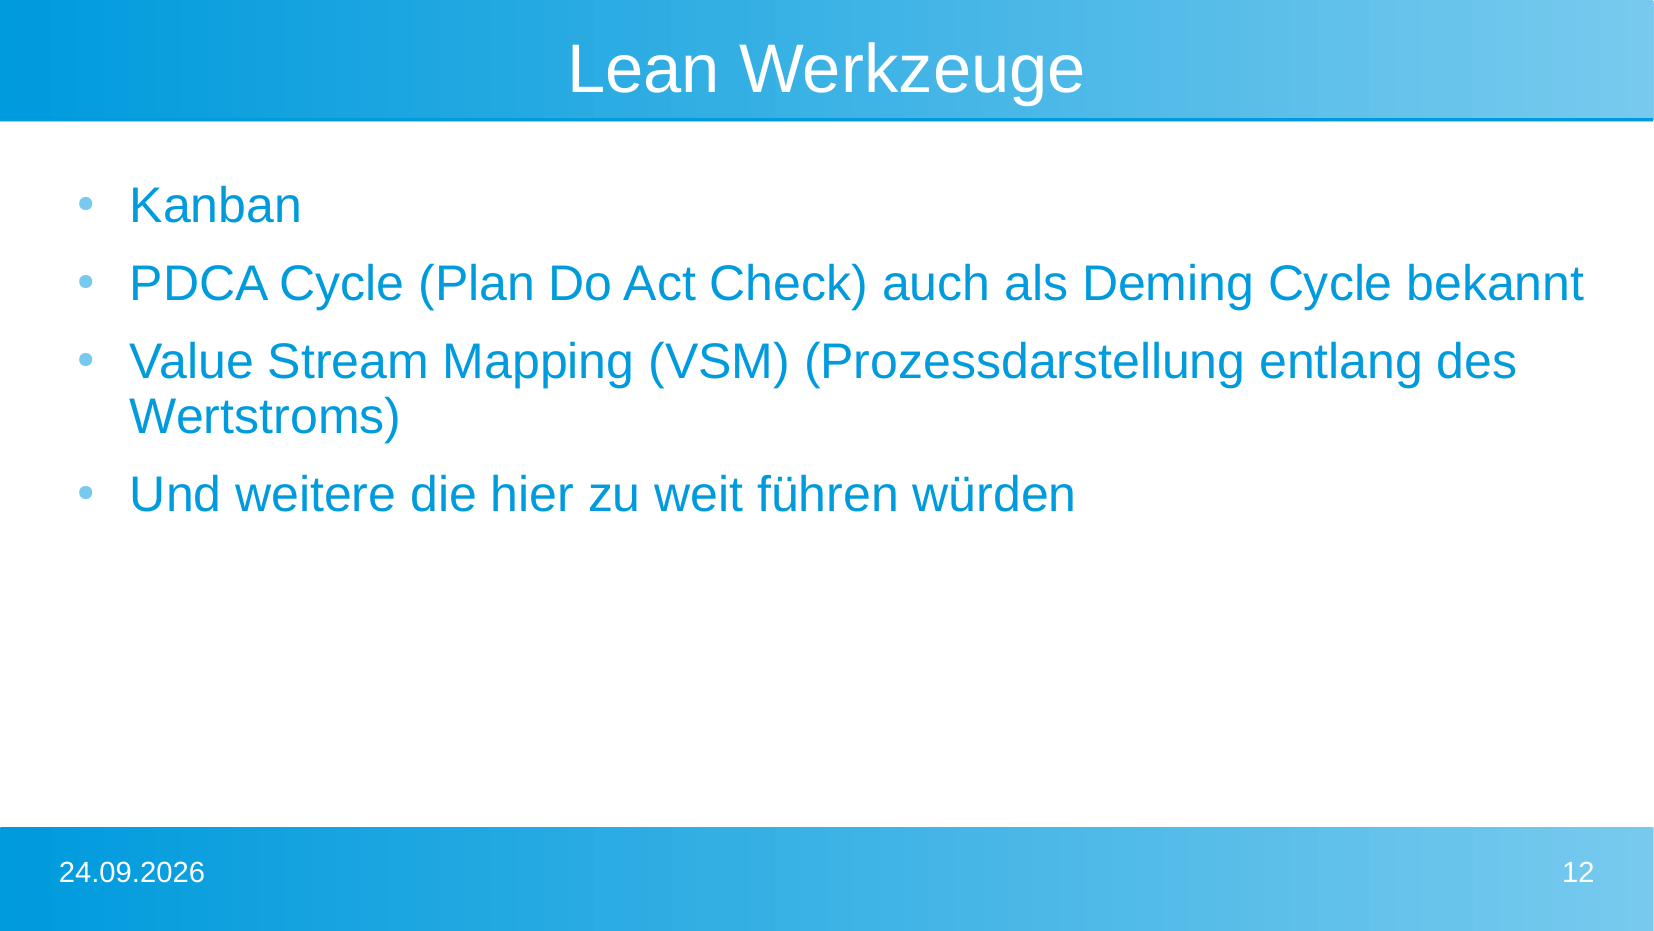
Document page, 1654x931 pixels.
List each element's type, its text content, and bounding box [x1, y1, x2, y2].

title Lean Werkzeuge [59, 29, 1595, 108]
list Kanban PDCA Cycle (Plan Do Act Check) auch als Deming Cycle bekannt Value Stream Mapping (VSM) (Prozessdarstellung entlang des Wertstroms) Und weitere die hier zu weit führen würden [59, 177, 1595, 768]
